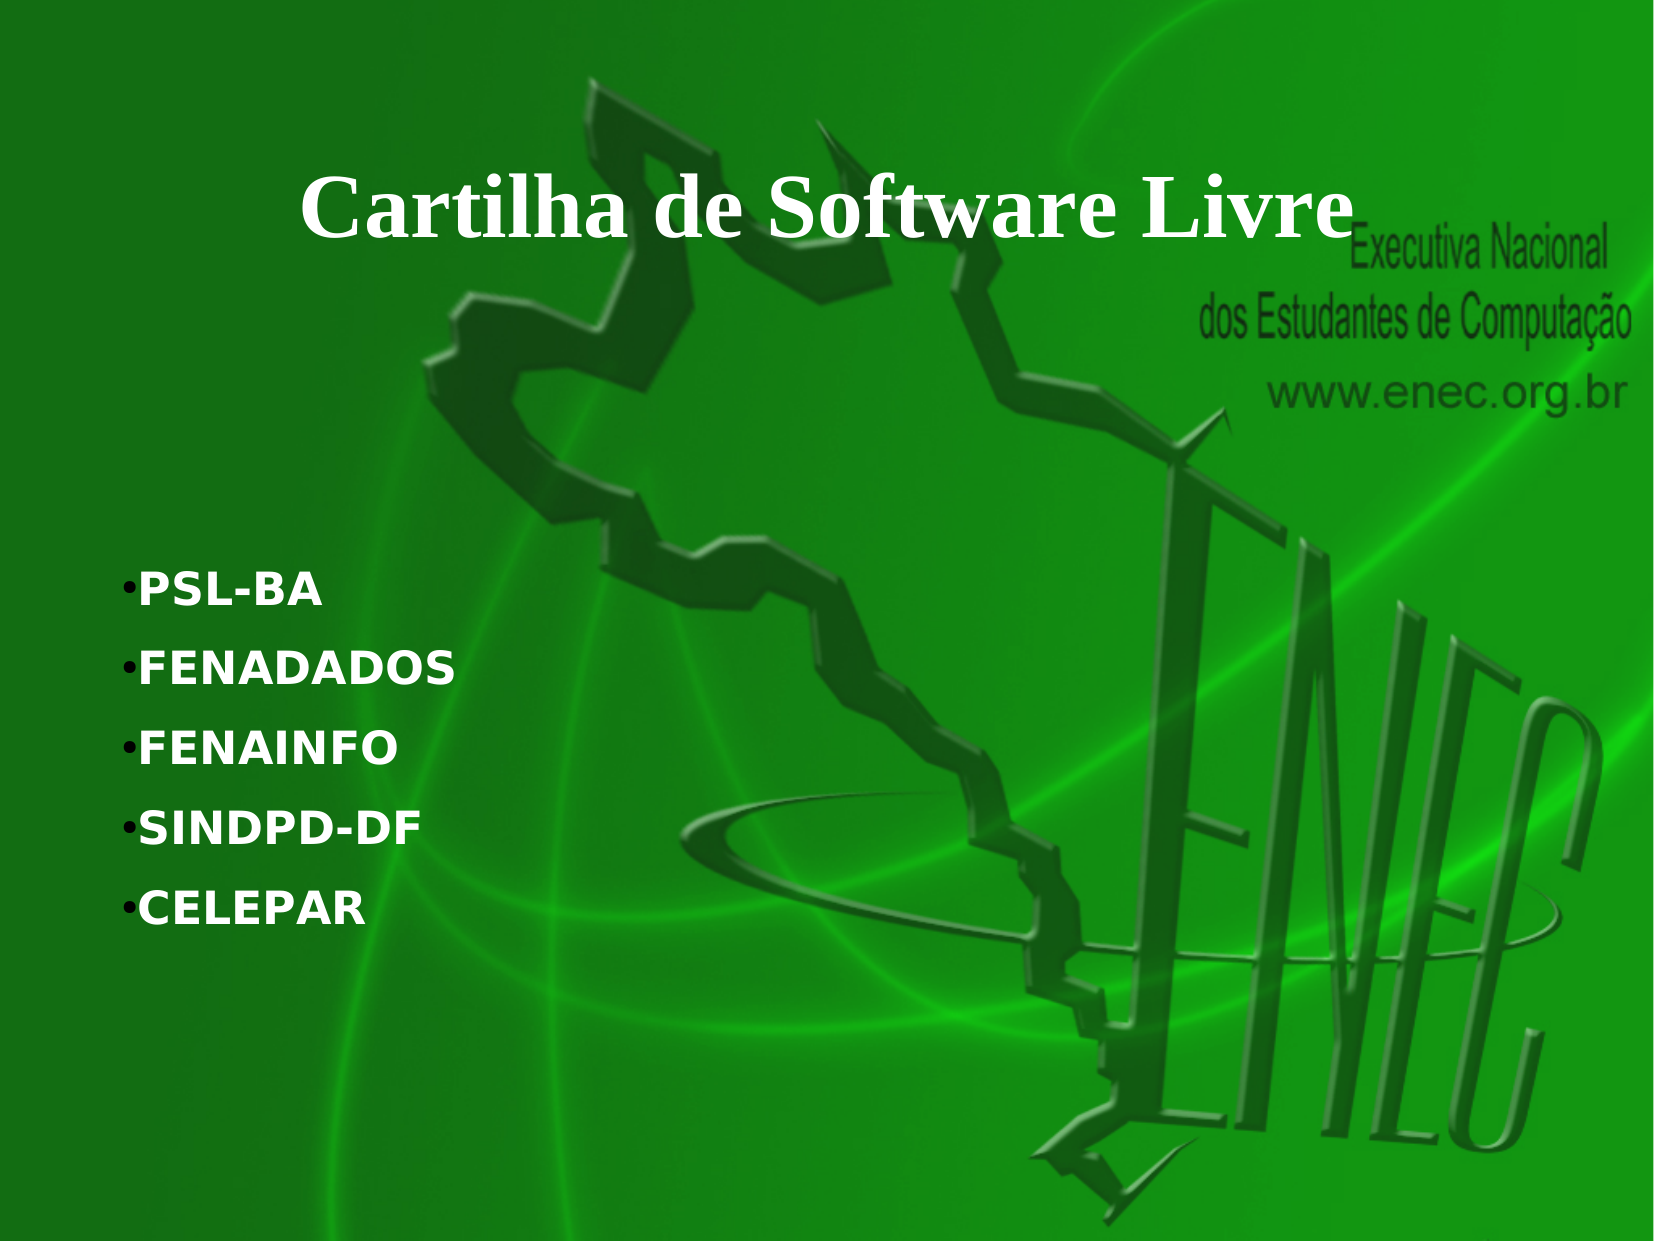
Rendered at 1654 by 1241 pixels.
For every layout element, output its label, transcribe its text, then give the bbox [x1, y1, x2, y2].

picture [0, 0, 1654, 1241]
text_box PSL-BA FENADADOS FENAINFO SINDPD-DF CELEPAR [121, 344, 1534, 1127]
title Cartilha de Software Livre [121, 103, 1534, 311]
